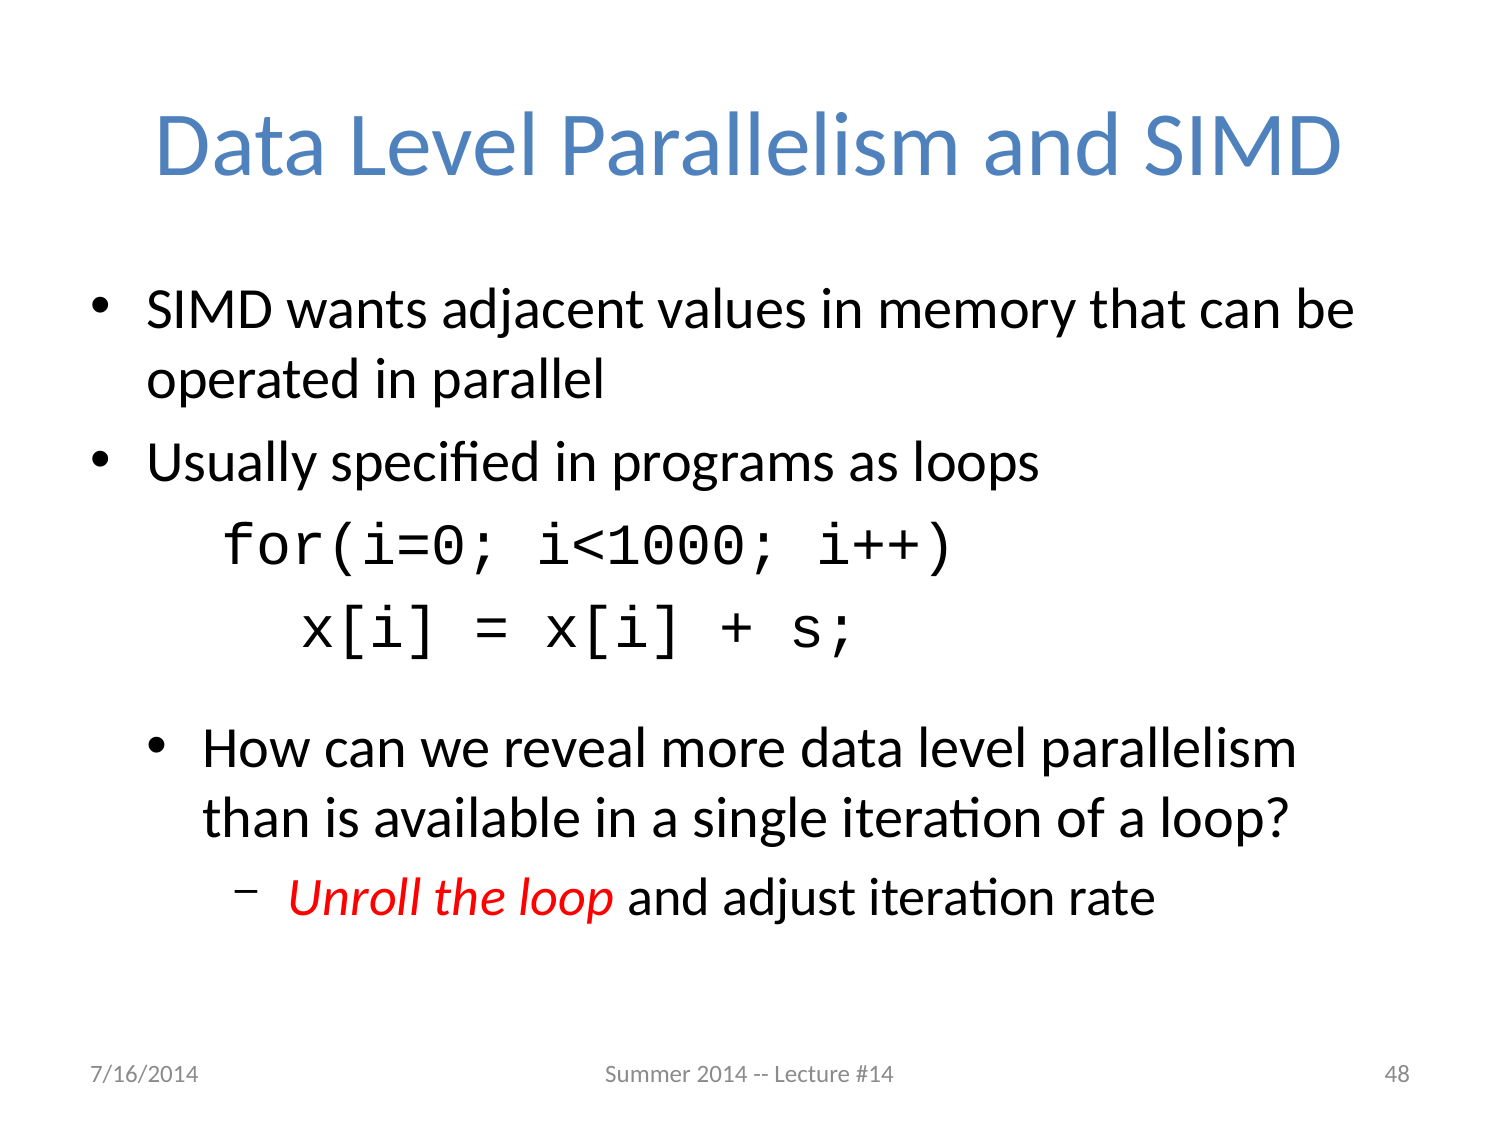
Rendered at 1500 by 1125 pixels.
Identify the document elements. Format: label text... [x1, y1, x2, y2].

slide_number 7/16/2014 [75, 1042, 425, 1103]
footer Summer 2014 -- Lecture #14 [512, 1042, 988, 1103]
list SIMD wants adjacent values in memory that can be operated in parallel Usually specified in programs as loops for(i=0; i<1000; i++) x[i] = x[i] + s; How can we reveal more data level parallelism than is available in a single iteration of a loop? Unroll the loop and adjust iteration rate [75, 262, 1425, 1073]
title Data Level Parallelism and SIMD [75, 45, 1425, 233]
slide_number <number> [1074, 1042, 1425, 1103]
